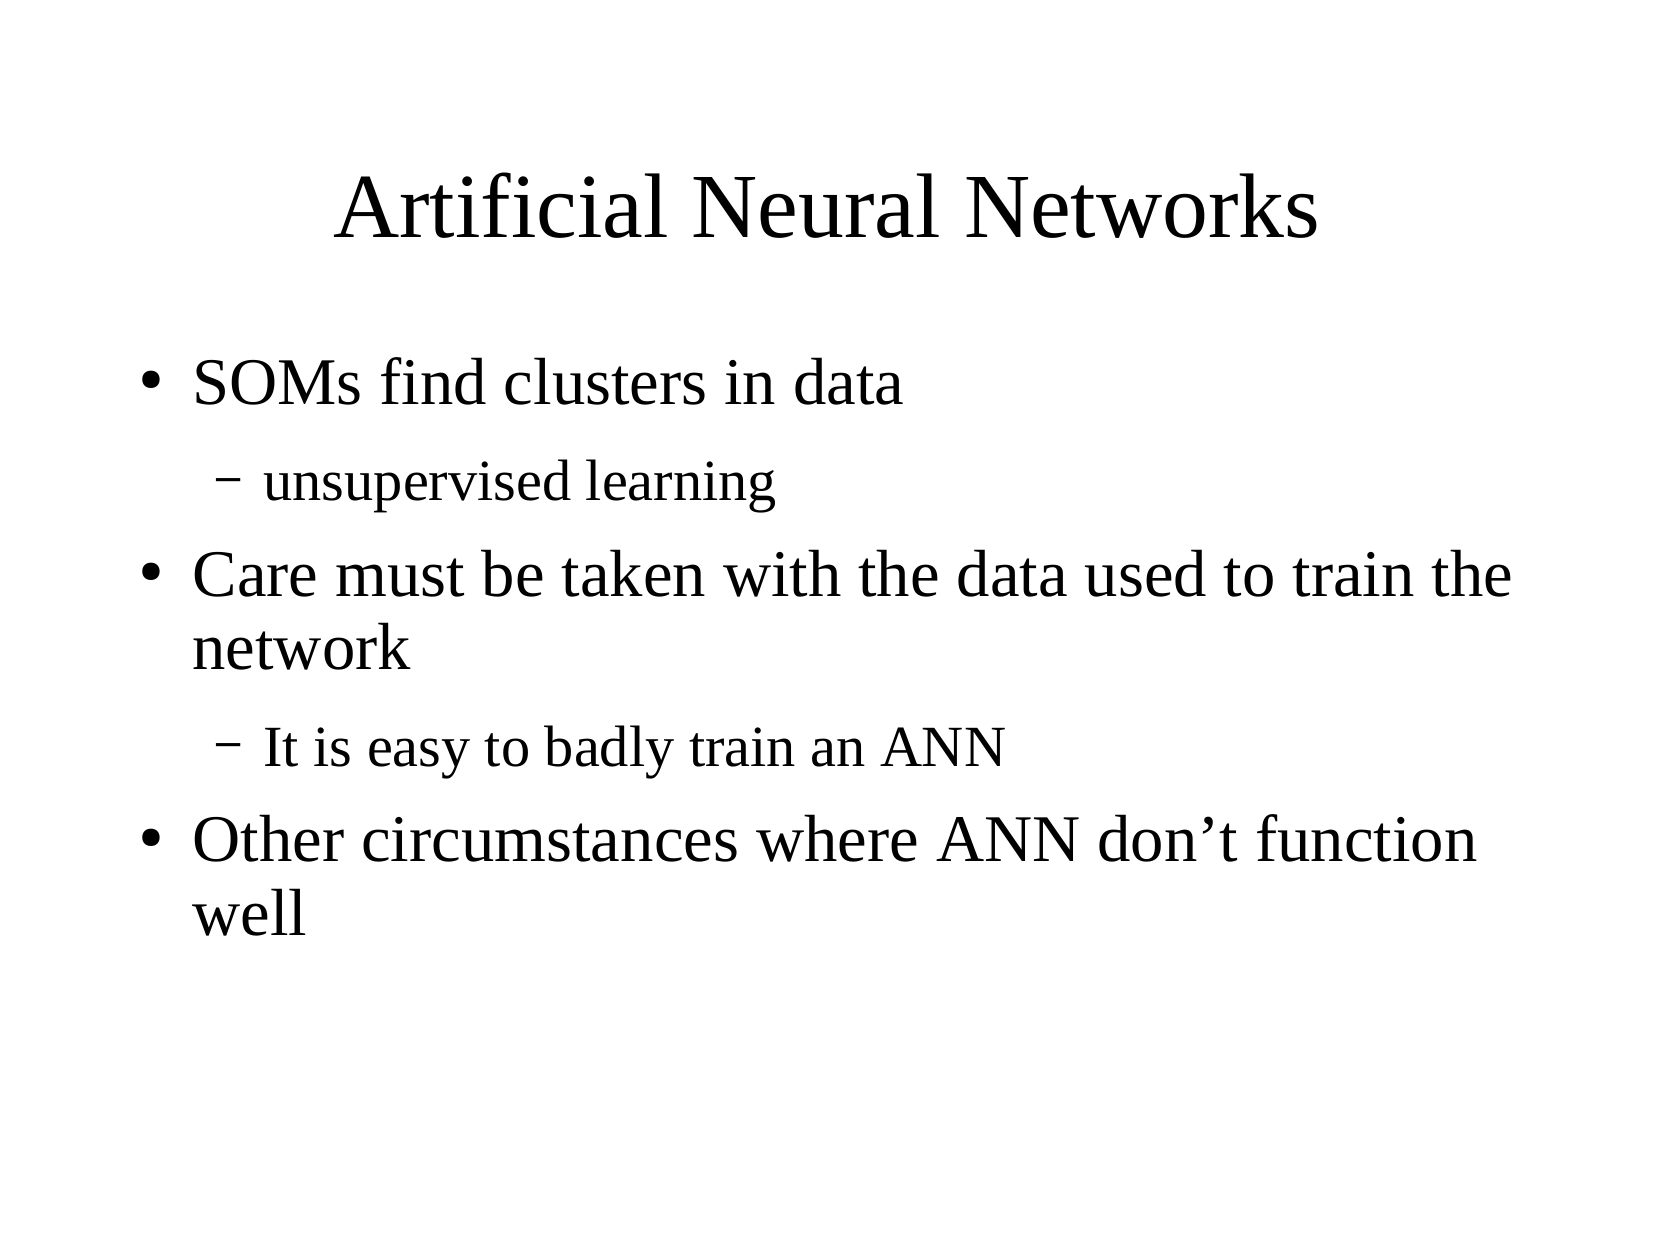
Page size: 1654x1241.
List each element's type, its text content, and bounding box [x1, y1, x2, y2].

title Artificial Neural Networks [121, 102, 1534, 311]
list SOMs find clusters in data unsupervised learning Care must be taken with the data used to train the network It is easy to badly train an ANN Other circumstances where ANN don’t function well [121, 344, 1534, 1127]
